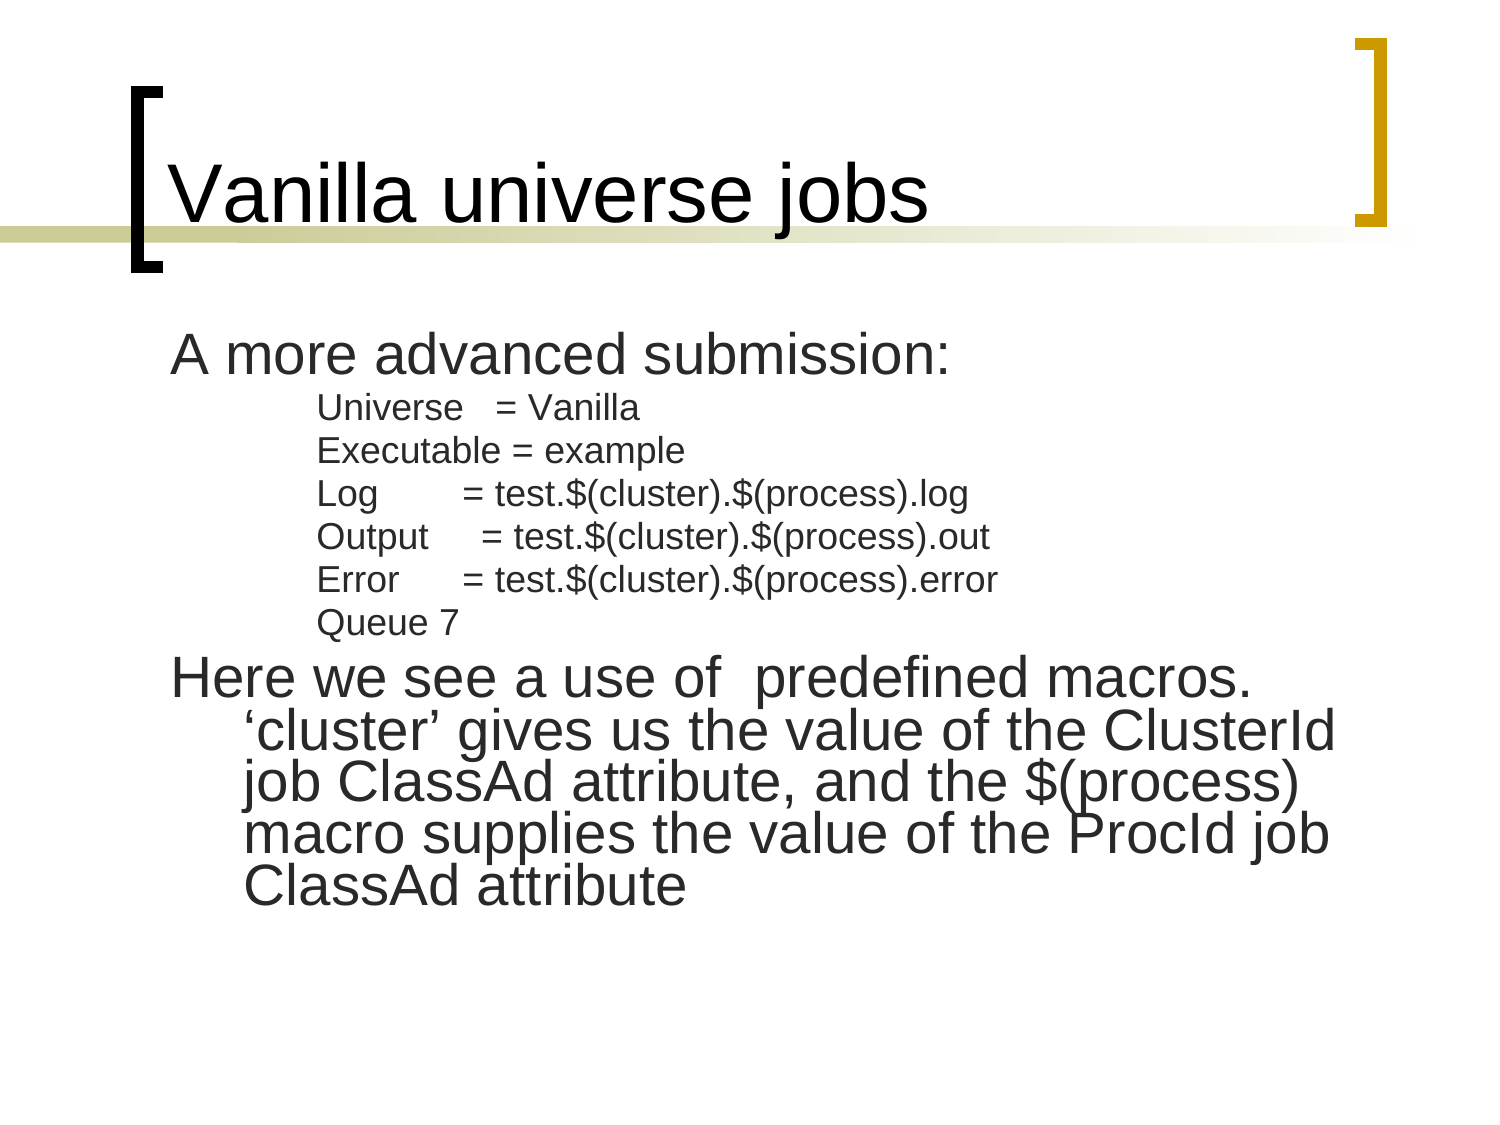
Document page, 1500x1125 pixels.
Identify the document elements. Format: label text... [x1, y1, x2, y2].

title Vanilla universe jobs [152, 15, 1328, 248]
list A more advanced submission: Universe = Vanilla Executable = example Log = test.$(cluster).$(process).log Output = test.$(cluster).$(process).out Error = test.$(cluster).$(process).error Queue 7 Here we see a use of predefined macros. ‘cluster’ gives us the value of the ClusterId job ClassAd attribute, and the $(process) macro supplies the value of the ProcId job ClassAd attribute [155, 324, 1413, 1090]
